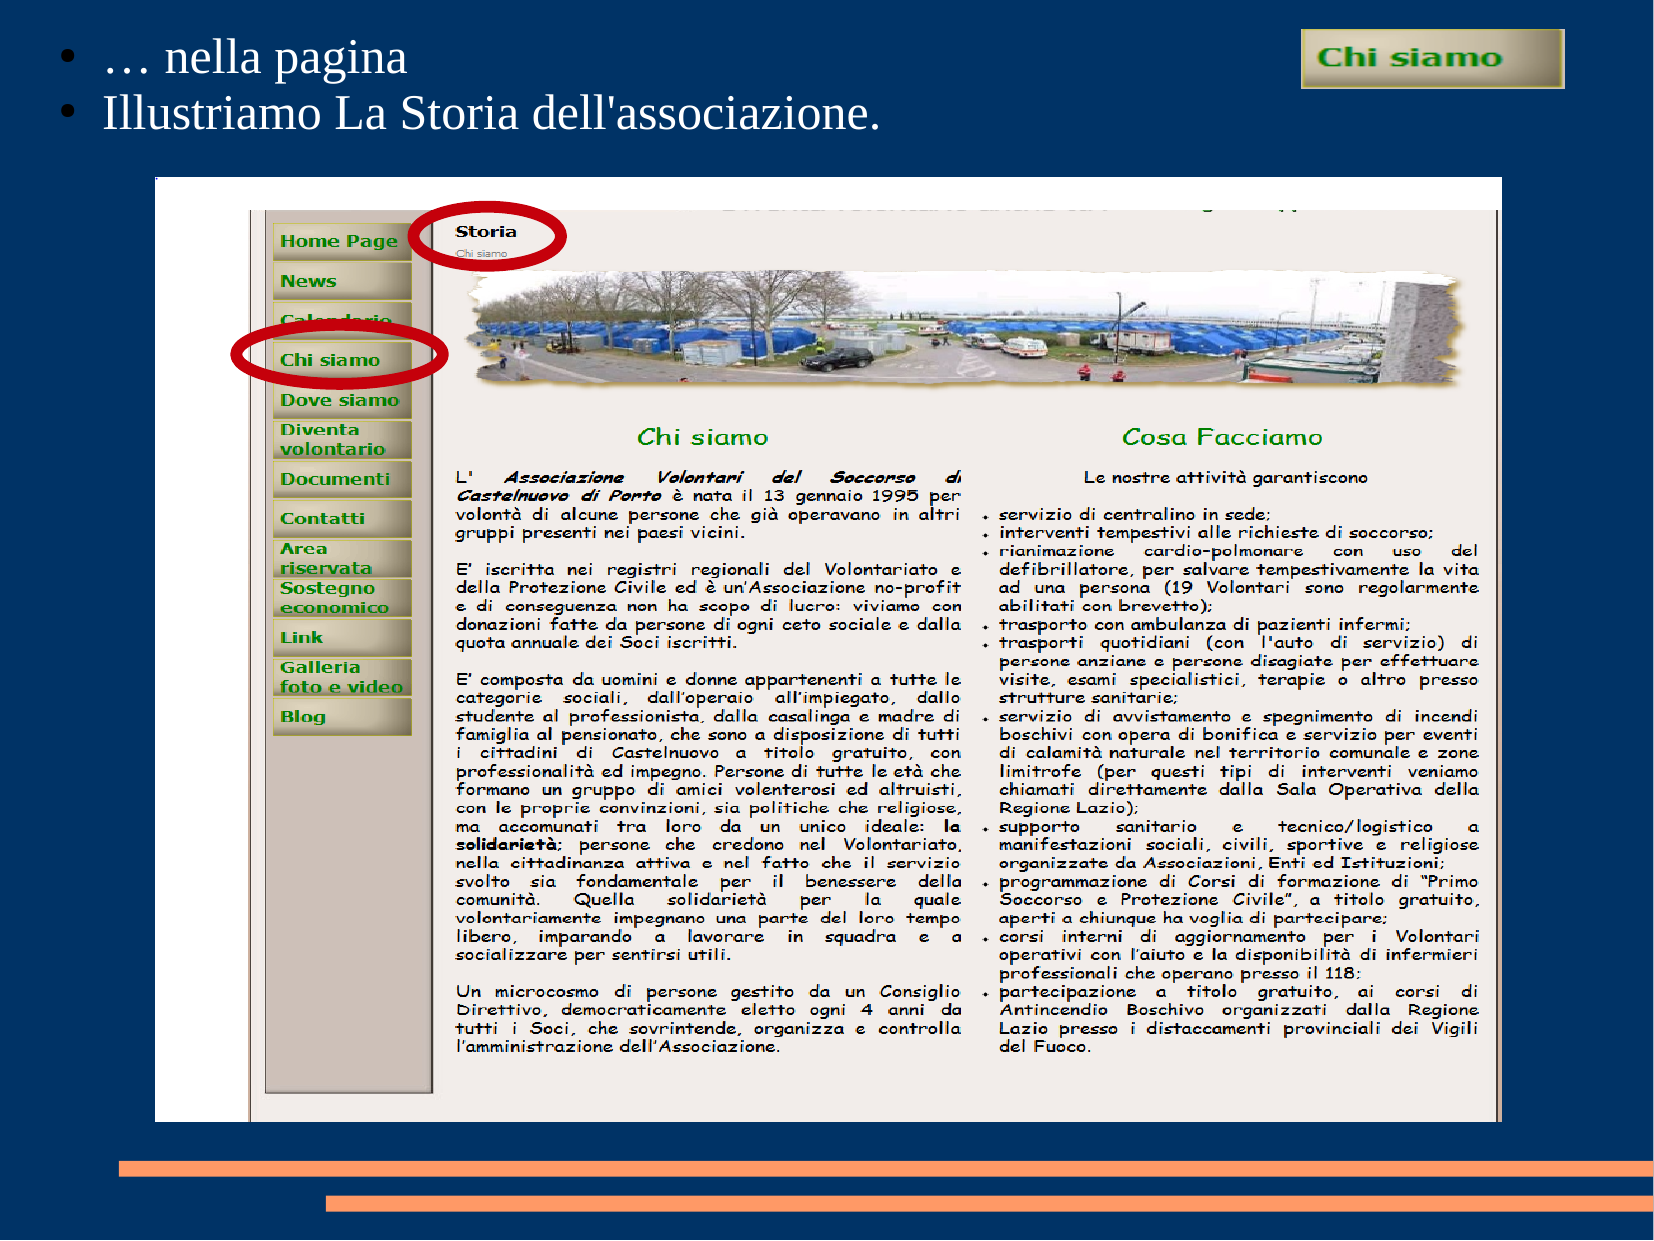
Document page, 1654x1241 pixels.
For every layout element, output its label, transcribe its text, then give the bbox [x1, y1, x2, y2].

picture [155, 177, 1502, 1123]
picture [1301, 29, 1565, 89]
text_box … nella pagina Illustriamo La Storia dell'associazione. [59, 29, 1300, 143]
